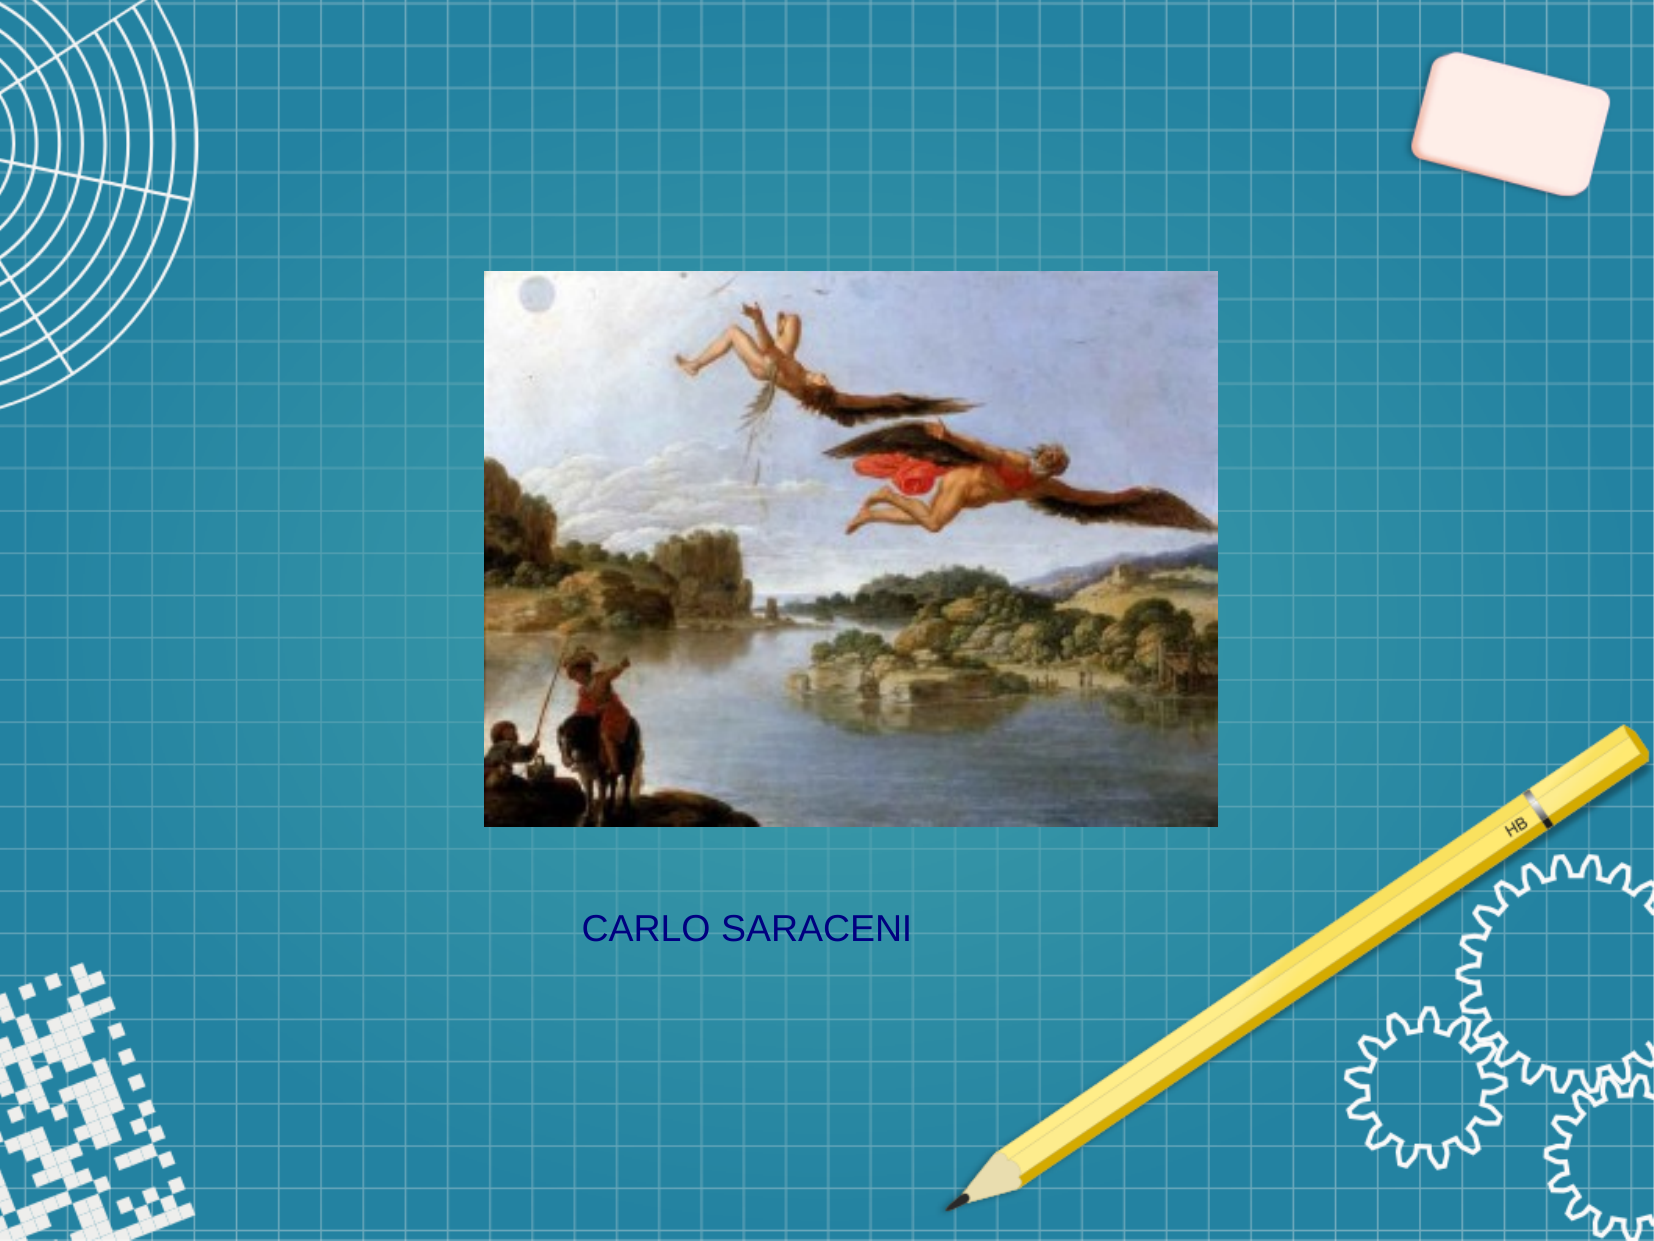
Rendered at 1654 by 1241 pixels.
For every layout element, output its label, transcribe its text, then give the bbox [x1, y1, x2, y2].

text_box CARLO SARACENI [566, 899, 1217, 957]
picture [0, 0, 1654, 1241]
